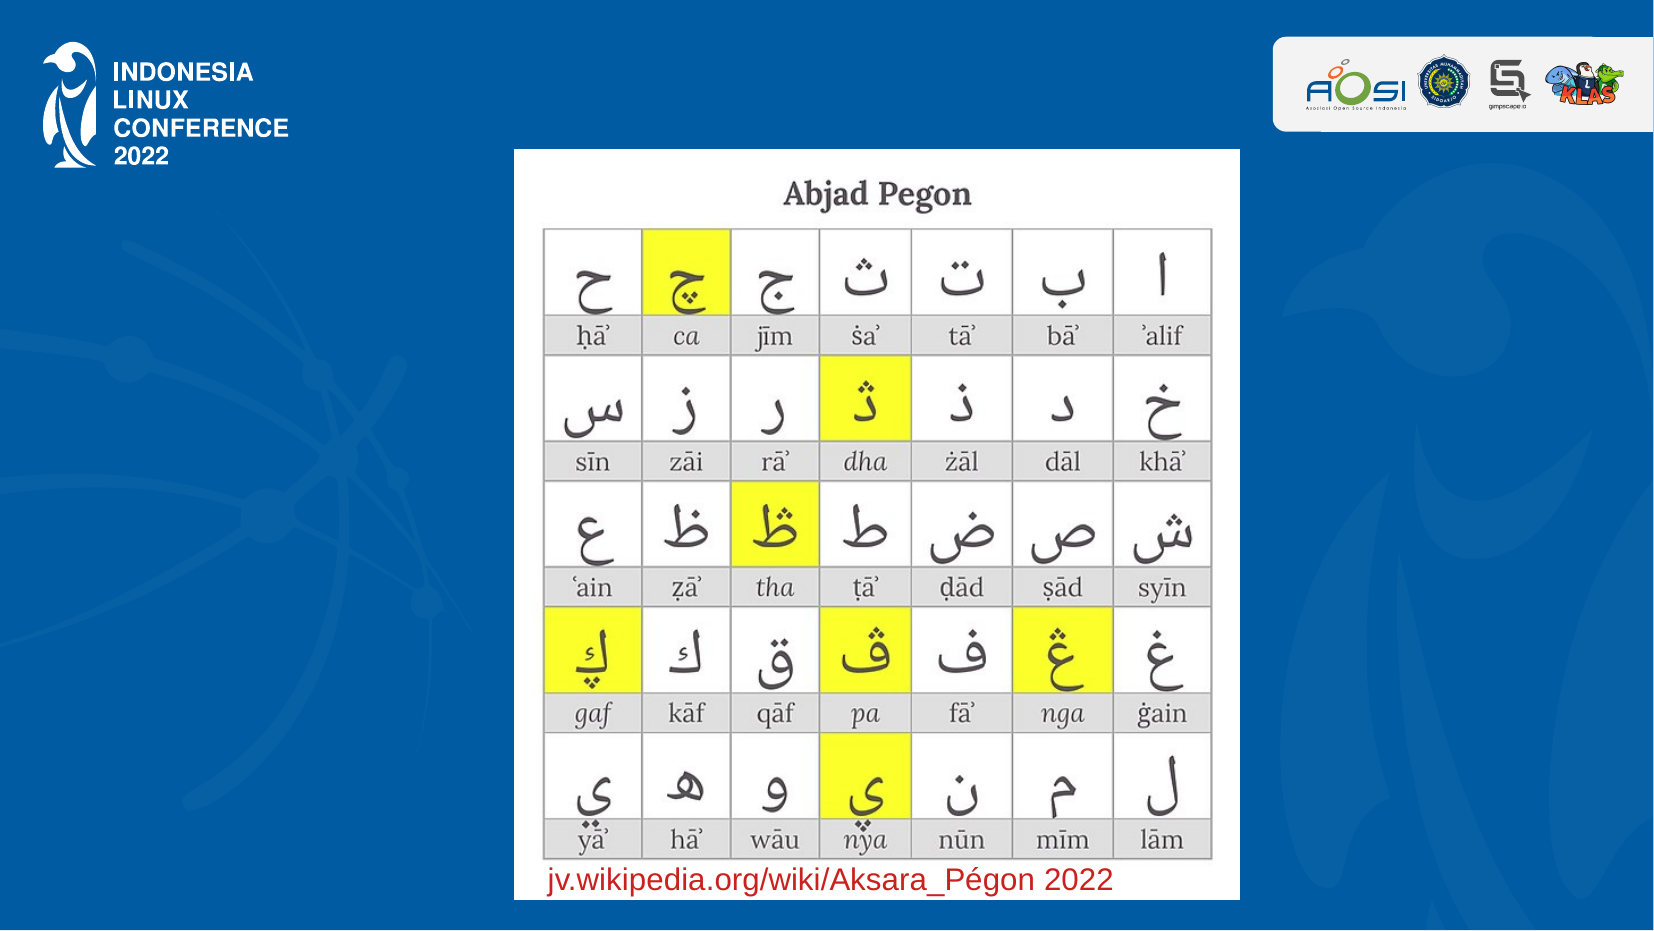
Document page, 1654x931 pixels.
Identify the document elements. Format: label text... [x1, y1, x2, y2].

picture [1545, 62, 1624, 105]
picture [1417, 54, 1471, 108]
text_box jv.wikipedia.org/wiki/Aksara_Pégon 2022 [532, 855, 1246, 912]
picture [514, 149, 1240, 901]
